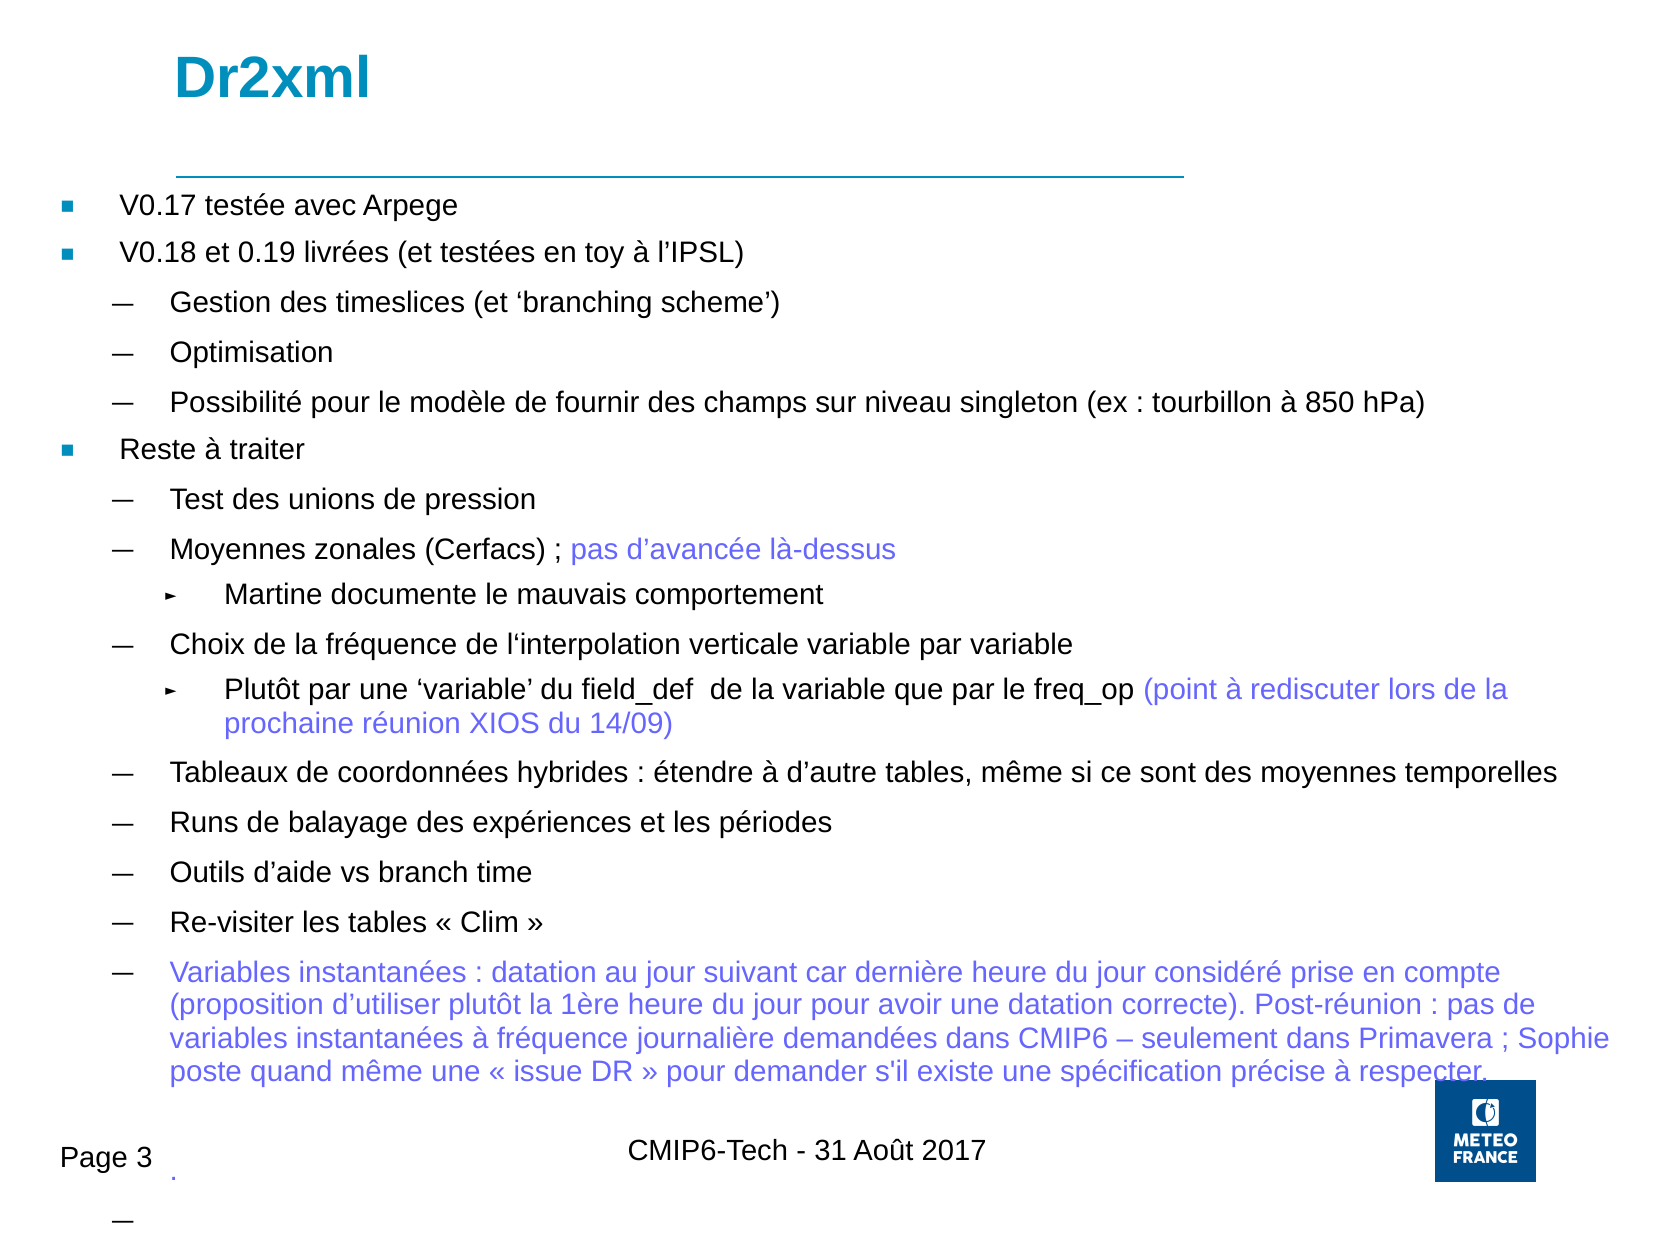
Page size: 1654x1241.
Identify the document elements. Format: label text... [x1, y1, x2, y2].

title Dr2xml [174, 0, 1654, 156]
list V0.17 testée avec Arpege V0.18 et 0.19 livrées (et testées en toy à l’IPSL) Gestion des timeslices (et ‘branching scheme’) Optimisation Possibilité pour le modèle de fournir des champs sur niveau singleton (ex : tourbillon à 850 hPa) Reste à traiter Test des unions de pression Moyennes zonales (Cerfacs) ; pas d’avancée là-dessus Martine documente le mauvais comportement Choix de la fréquence de l‘interpolation verticale variable par variable Plutôt par une ‘variable’ du field_def de la variable que par le freq_op (point à rediscuter lors de la prochaine réunion XIOS du 14/09) Tableaux de coordonnées hybrides : étendre à d’autre tables, même si ce sont des moyennes temporelles Runs de balayage des expériences et les périodes Outils d’aide vs branch time Re-visiter les tables « Clim » Variables instantanées : datation au jour suivant car dernière heure du jour considéré prise en compte (proposition d’utiliser plutôt la 1ère heure du jour pour avoir une datation correcte). Post-réunion : pas de variables instantanées à fréquence journalière demandées dans CMIP6 – seulement dans Primavera ; Sophie poste quand même une « issue DR » pour demander s'il existe une spécification précise à respecter. . [48, 188, 1639, 1207]
